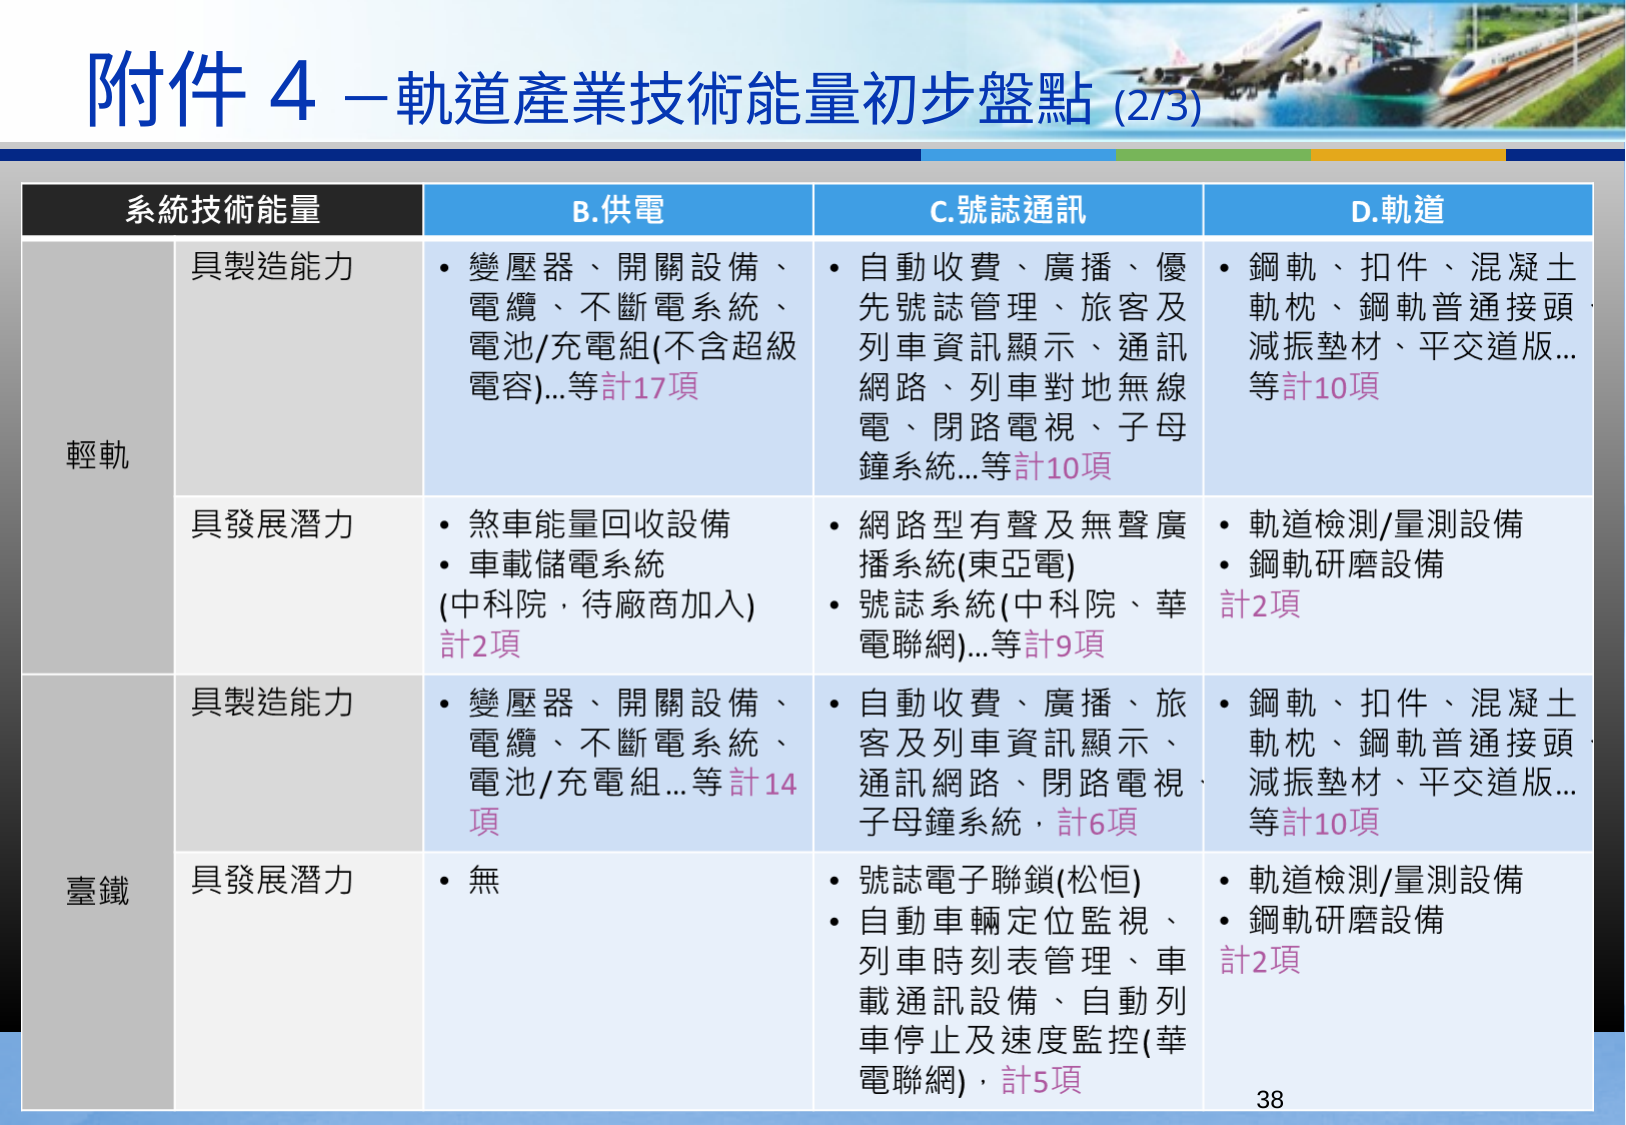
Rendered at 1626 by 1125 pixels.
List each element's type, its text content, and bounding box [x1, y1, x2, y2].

text_box 38 [1241, 1071, 1621, 1125]
title 附件4－軌道產業技術能量初步盤點 (2/3) [68, 19, 1593, 155]
picture [21, 178, 1594, 1122]
